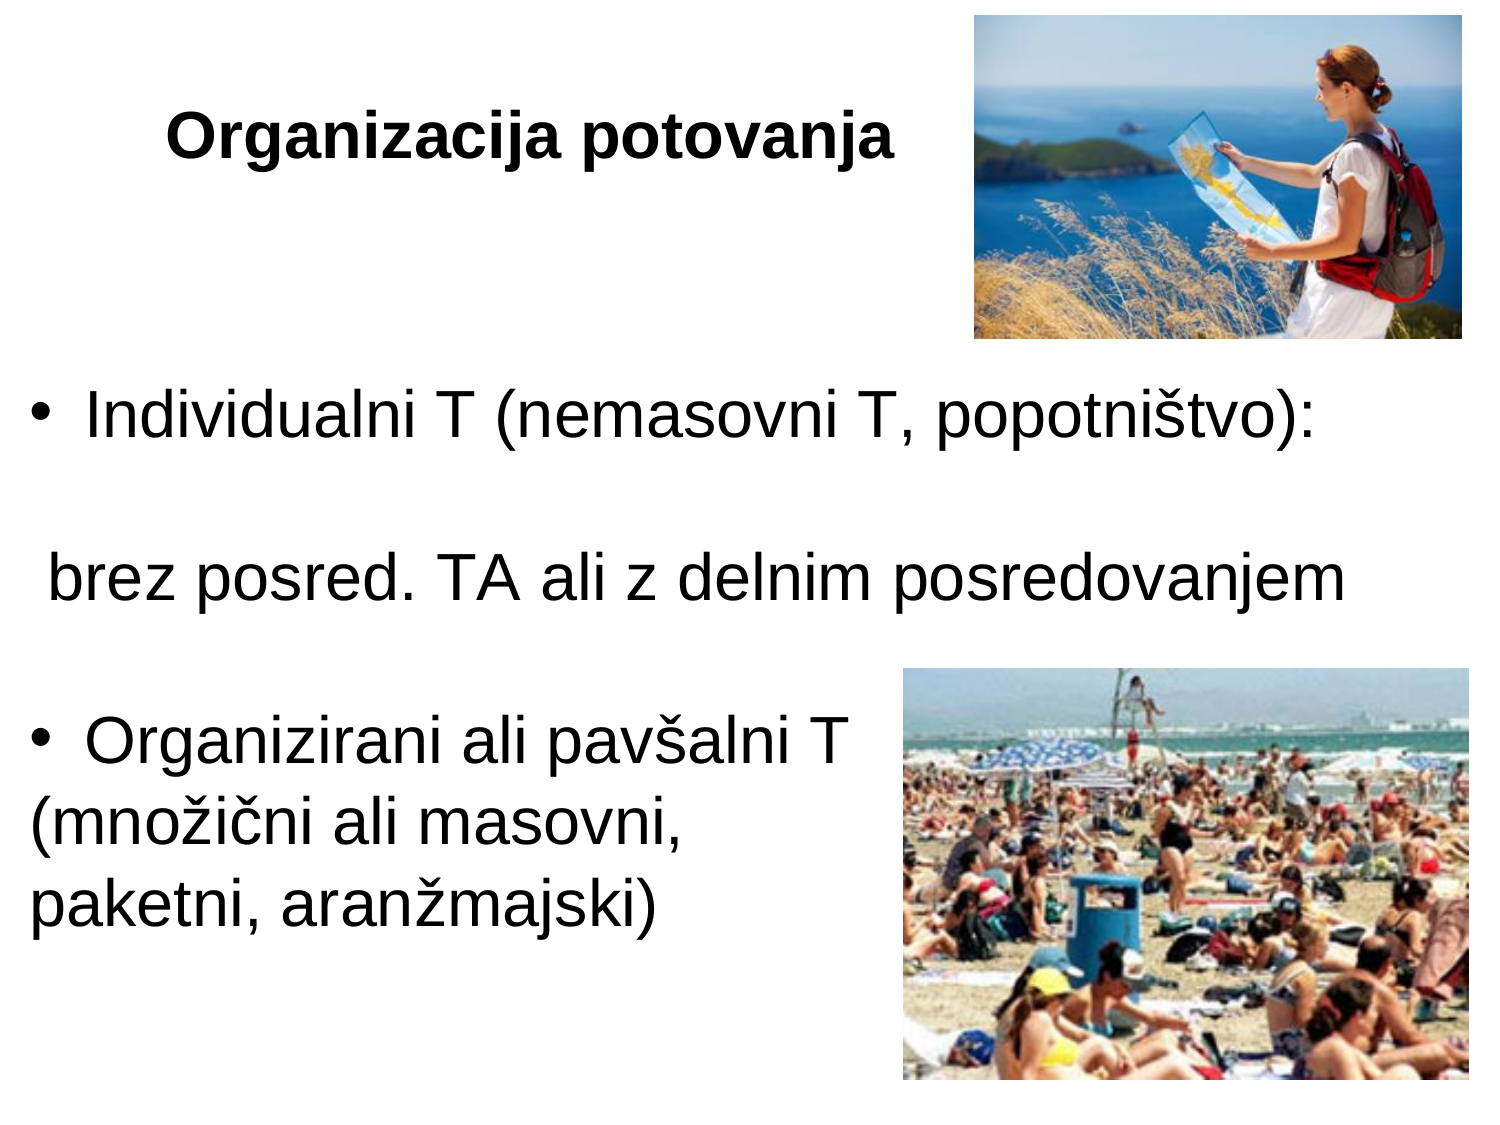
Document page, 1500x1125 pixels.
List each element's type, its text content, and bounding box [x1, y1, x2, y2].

picture [974, 15, 1462, 339]
picture [903, 668, 1469, 1080]
title Organizacija potovanja [75, 50, 974, 227]
list Individualni T (nemasovni T, popotništvo): brez posred. TA ali z delnim posredovanjem Organizirani ali pavšalni T (množični ali masovni, paketni, aranžmajski)‏ [29, 385, 1428, 1081]
